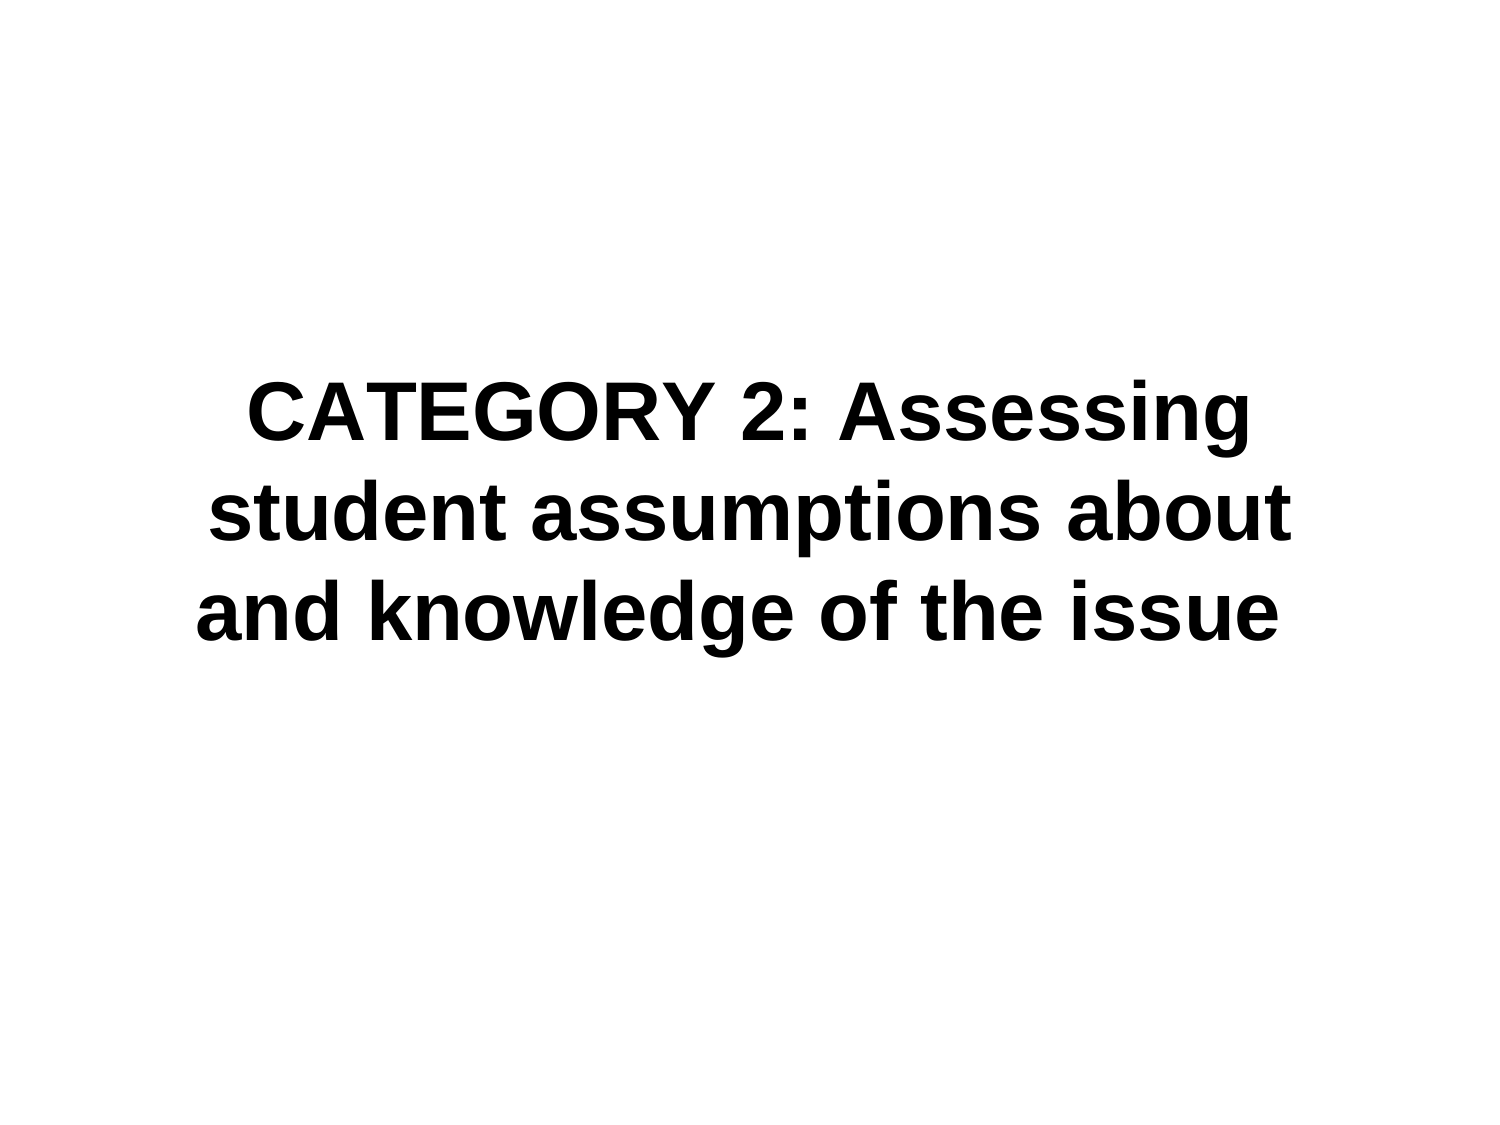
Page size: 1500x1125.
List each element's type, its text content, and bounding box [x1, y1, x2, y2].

title CATEGORY 2: Assessing student assumptions about and knowledge of the issue [112, 349, 1388, 591]
